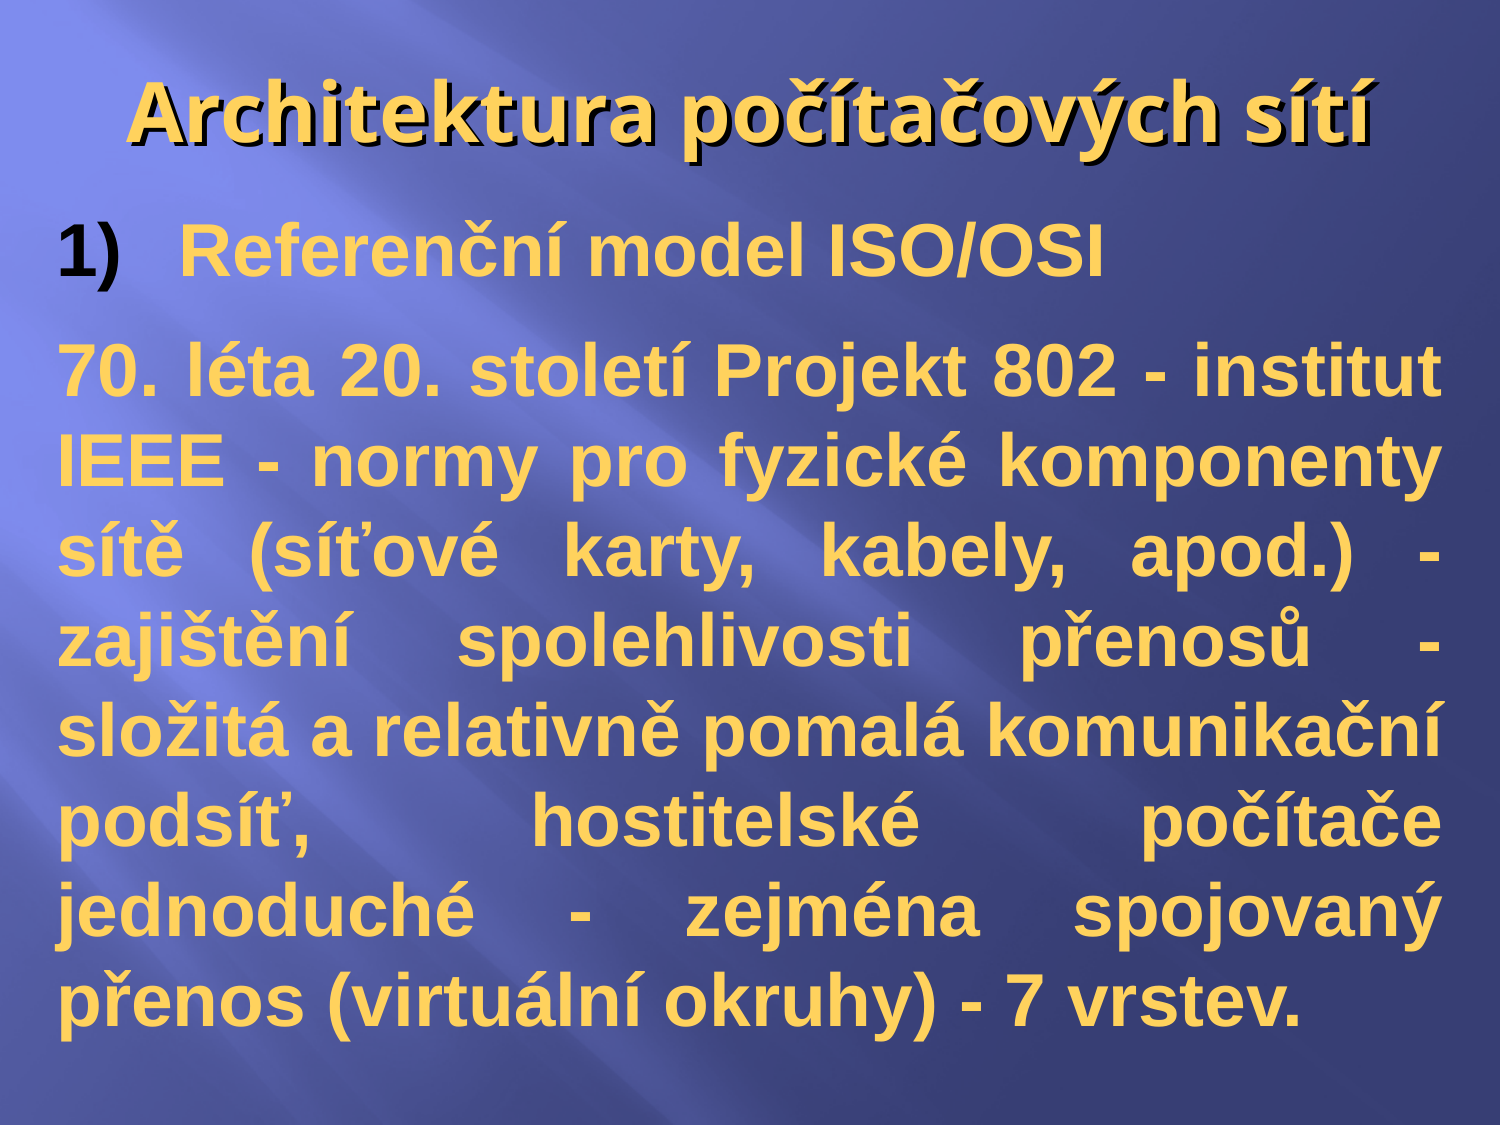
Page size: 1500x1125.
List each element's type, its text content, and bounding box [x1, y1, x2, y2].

text_box Referenční model ISO/OSI 70. léta 20. století Projekt 802 - institut IEEE - normy pro fyzické komponenty sítě (síťové karty, kabely, apod.) - zajištění spolehlivosti přenosů - složitá a relativně pomalá komunikační podsíť, hostitelské počítače jednoduché - zejména spojovaný přenos (virtuální okruhy) - 7 vrstev. [41, 172, 1459, 1071]
title Architektura počítačových sítí [64, 45, 1436, 172]
